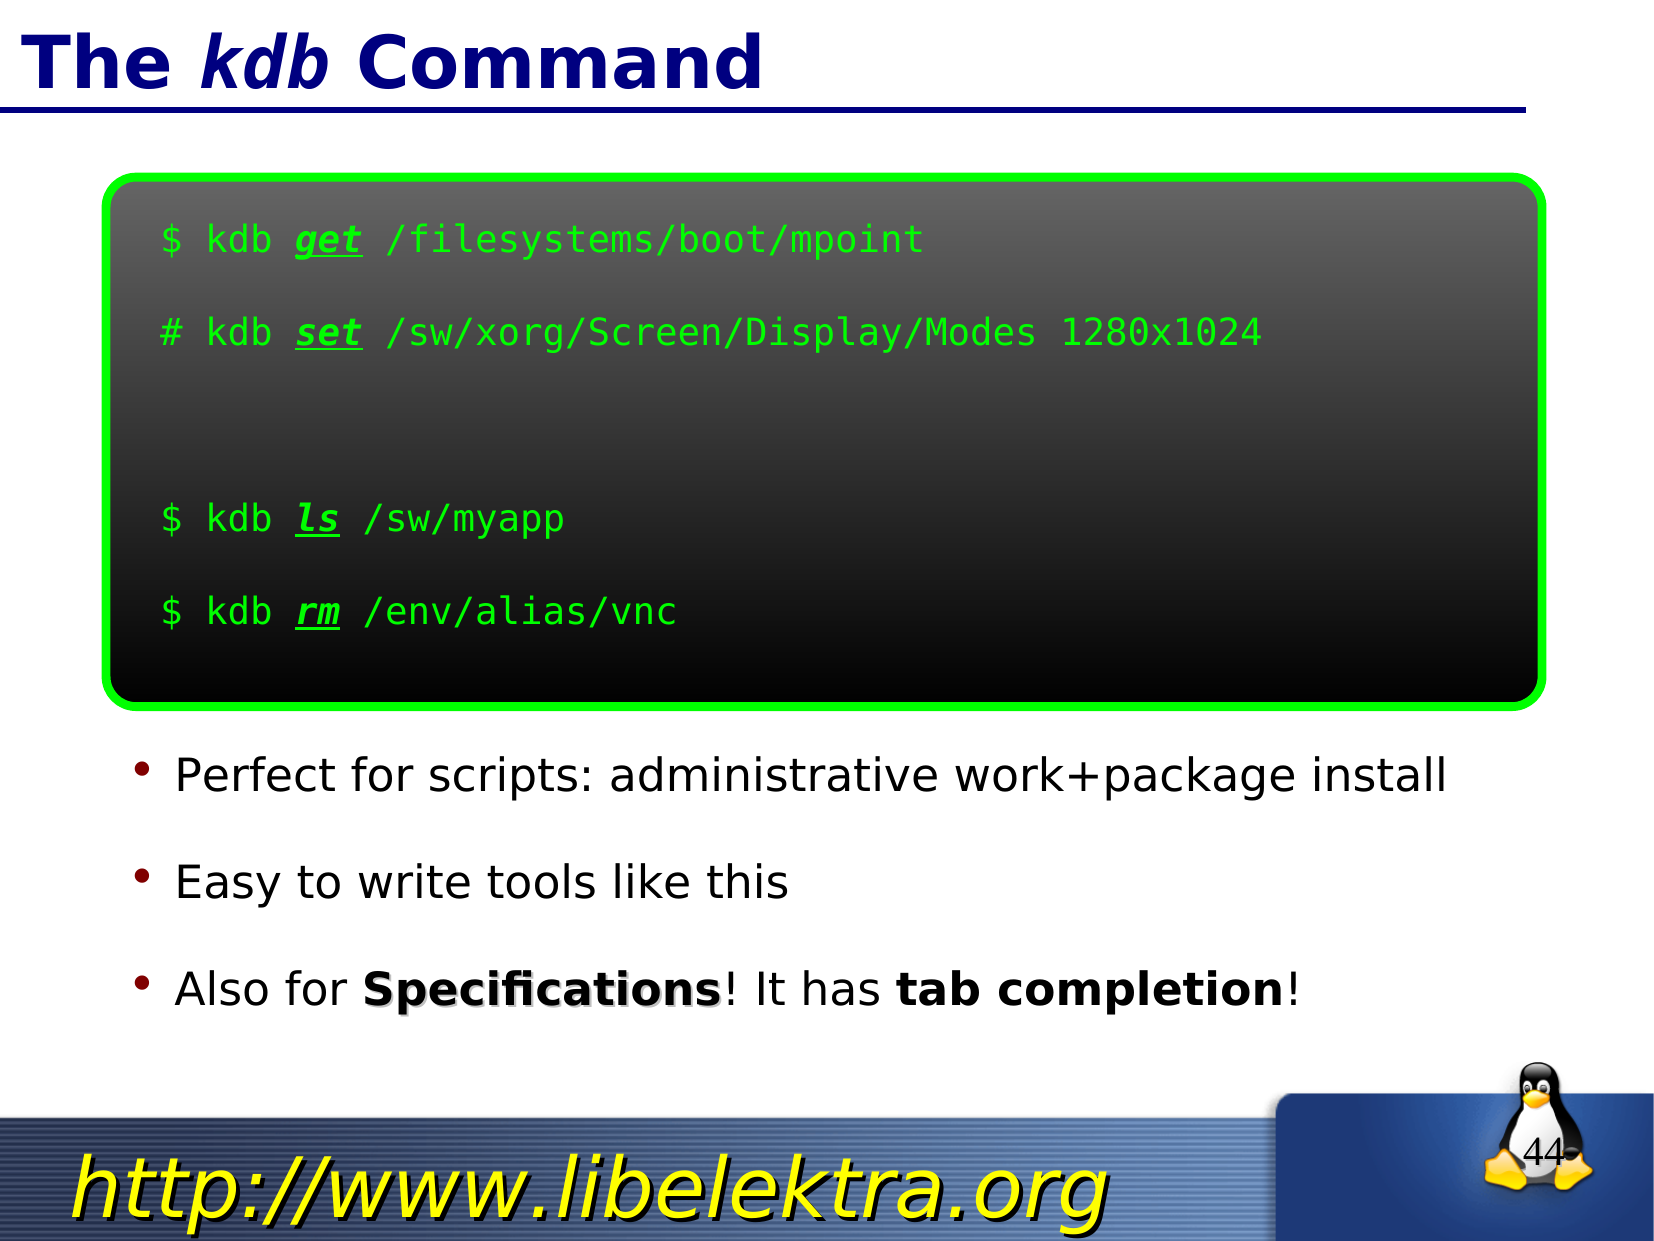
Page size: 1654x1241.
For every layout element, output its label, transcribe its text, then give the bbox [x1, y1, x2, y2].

text_box <Foliennummer> [1272, 1122, 1566, 1178]
list Perfect for scripts: administrative work+package install Easy to write tools like this Also for Specifications! It has tab completion! [118, 738, 1536, 1048]
text_box [106, 177, 1543, 707]
picture [0, 1061, 1654, 1241]
text_box The kdb Command [21, 14, 1611, 111]
text_box $ kdb get /filesystems/boot/mpoint # kdb set /sw/xorg/Screen/Display/Modes 1280x1024 $ kdb ls /sw/myapp $ kdb rm /env/alias/vnc [160, 214, 1511, 672]
